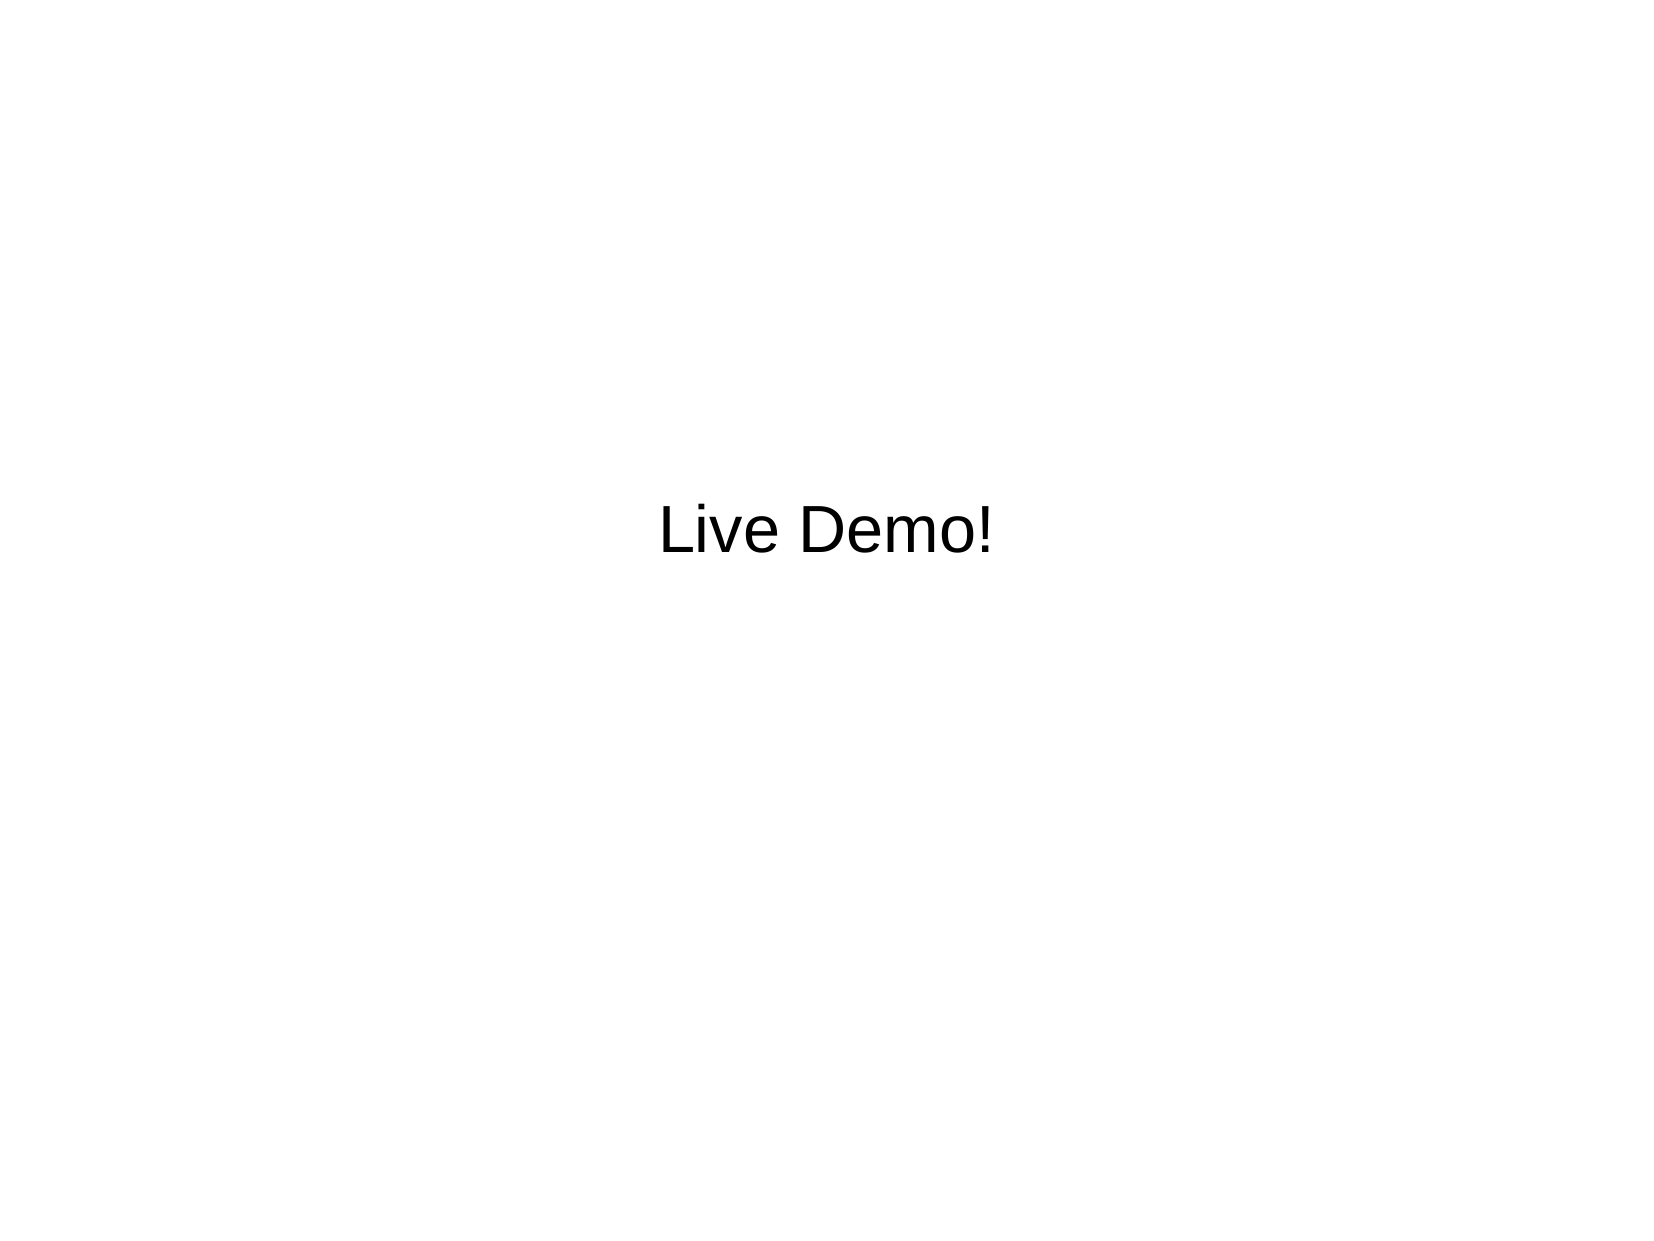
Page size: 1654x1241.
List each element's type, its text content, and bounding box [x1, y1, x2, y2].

subtitle Live Demo! [82, 49, 1571, 1010]
